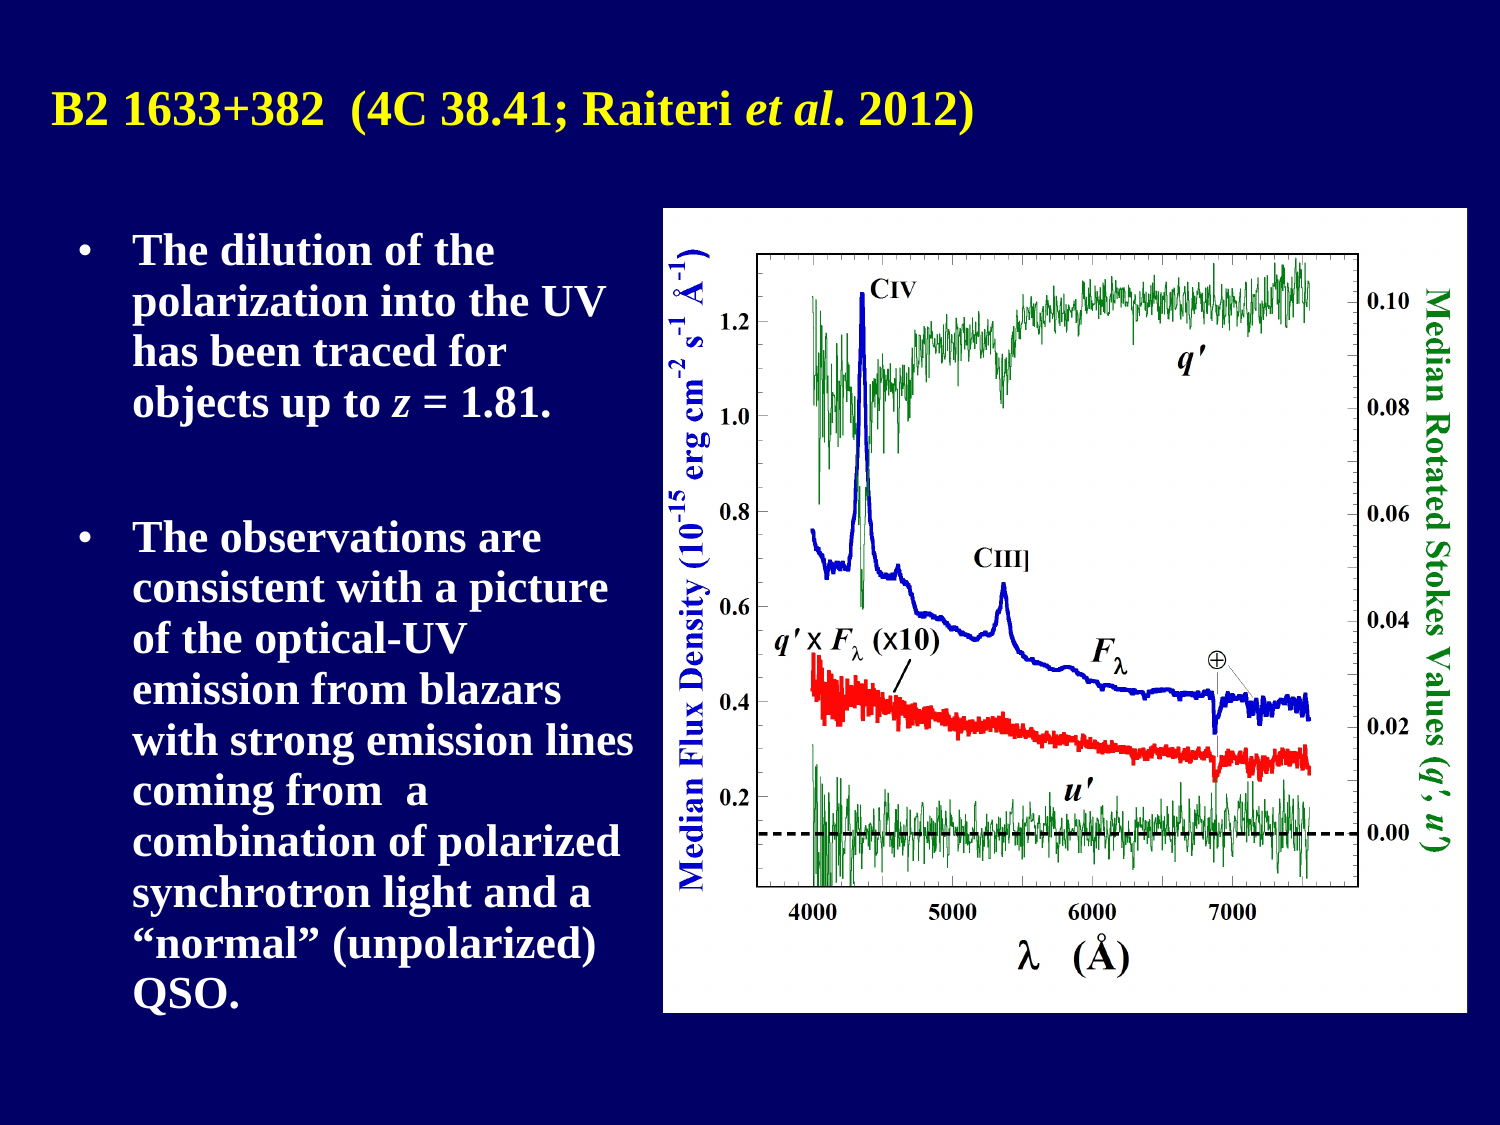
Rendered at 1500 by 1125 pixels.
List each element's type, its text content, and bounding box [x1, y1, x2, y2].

list The dilution of the polarization into the UV has been traced for objects up to z = 1.81. The observations are consistent with a picture of the optical-UV emission from blazars with strong emission lines coming from a combination of polarized synchrotron light and a “normal” (unpolarized) QSO. [77, 224, 640, 1019]
title B2 1633+382 (4C 38.41; Raiteri et al. 2012) [13, 29, 1013, 202]
picture [663, 208, 1468, 1013]
